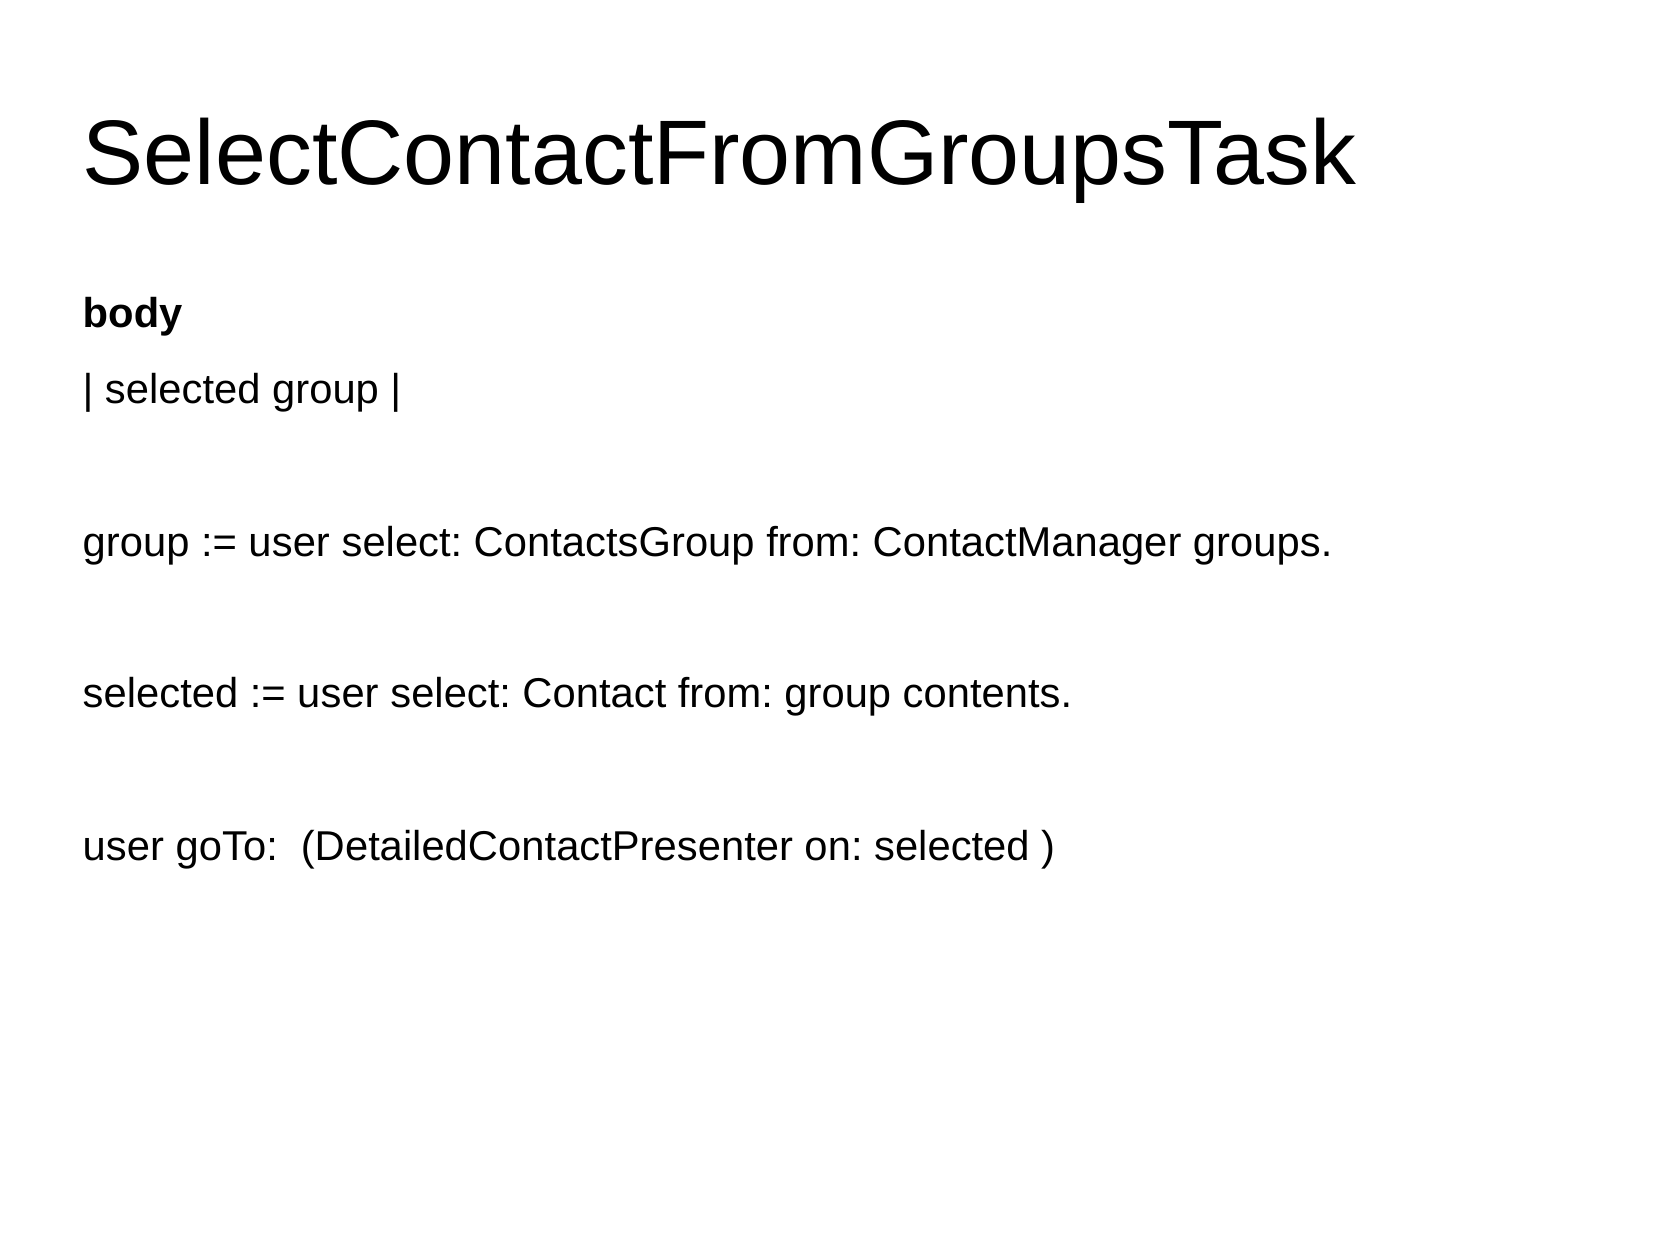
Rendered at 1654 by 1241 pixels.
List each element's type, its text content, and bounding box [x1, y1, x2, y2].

list body | selected group | group := user select: ContactsGroup from: ContactManager groups. selected := user select: Contact from: group contents. user goTo: (DetailedContactPresenter on: selected ) [82, 290, 1571, 1109]
title SelectContactFromGroupsTask [82, 49, 1571, 257]
